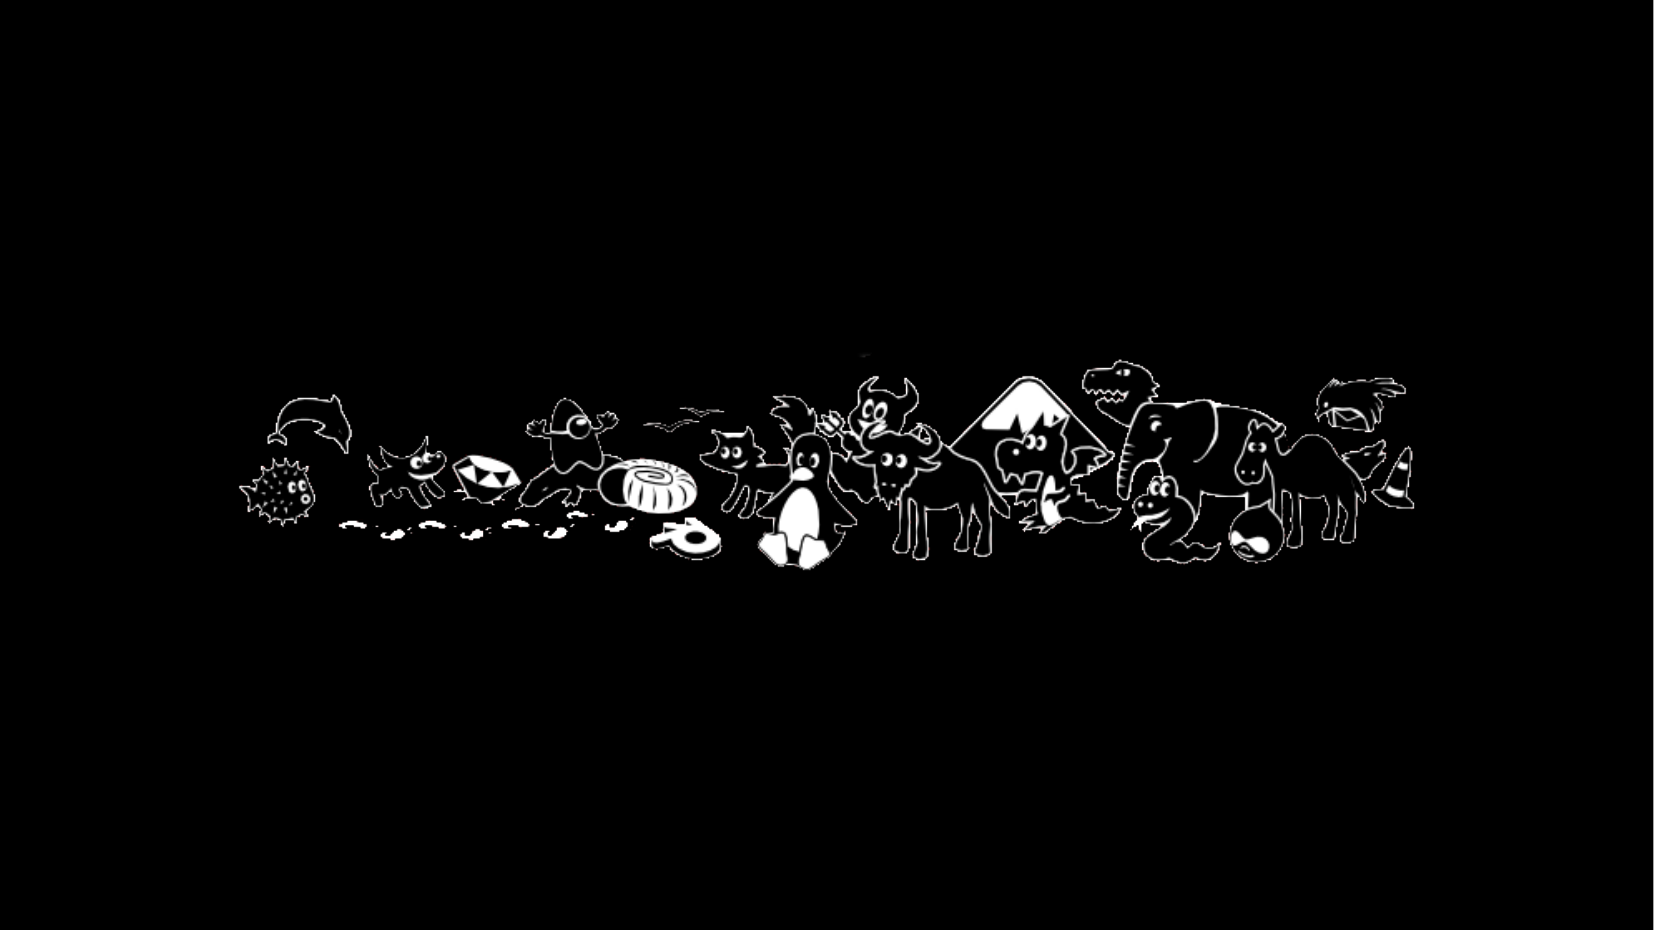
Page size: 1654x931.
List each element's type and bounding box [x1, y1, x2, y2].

picture [231, 348, 1428, 584]
